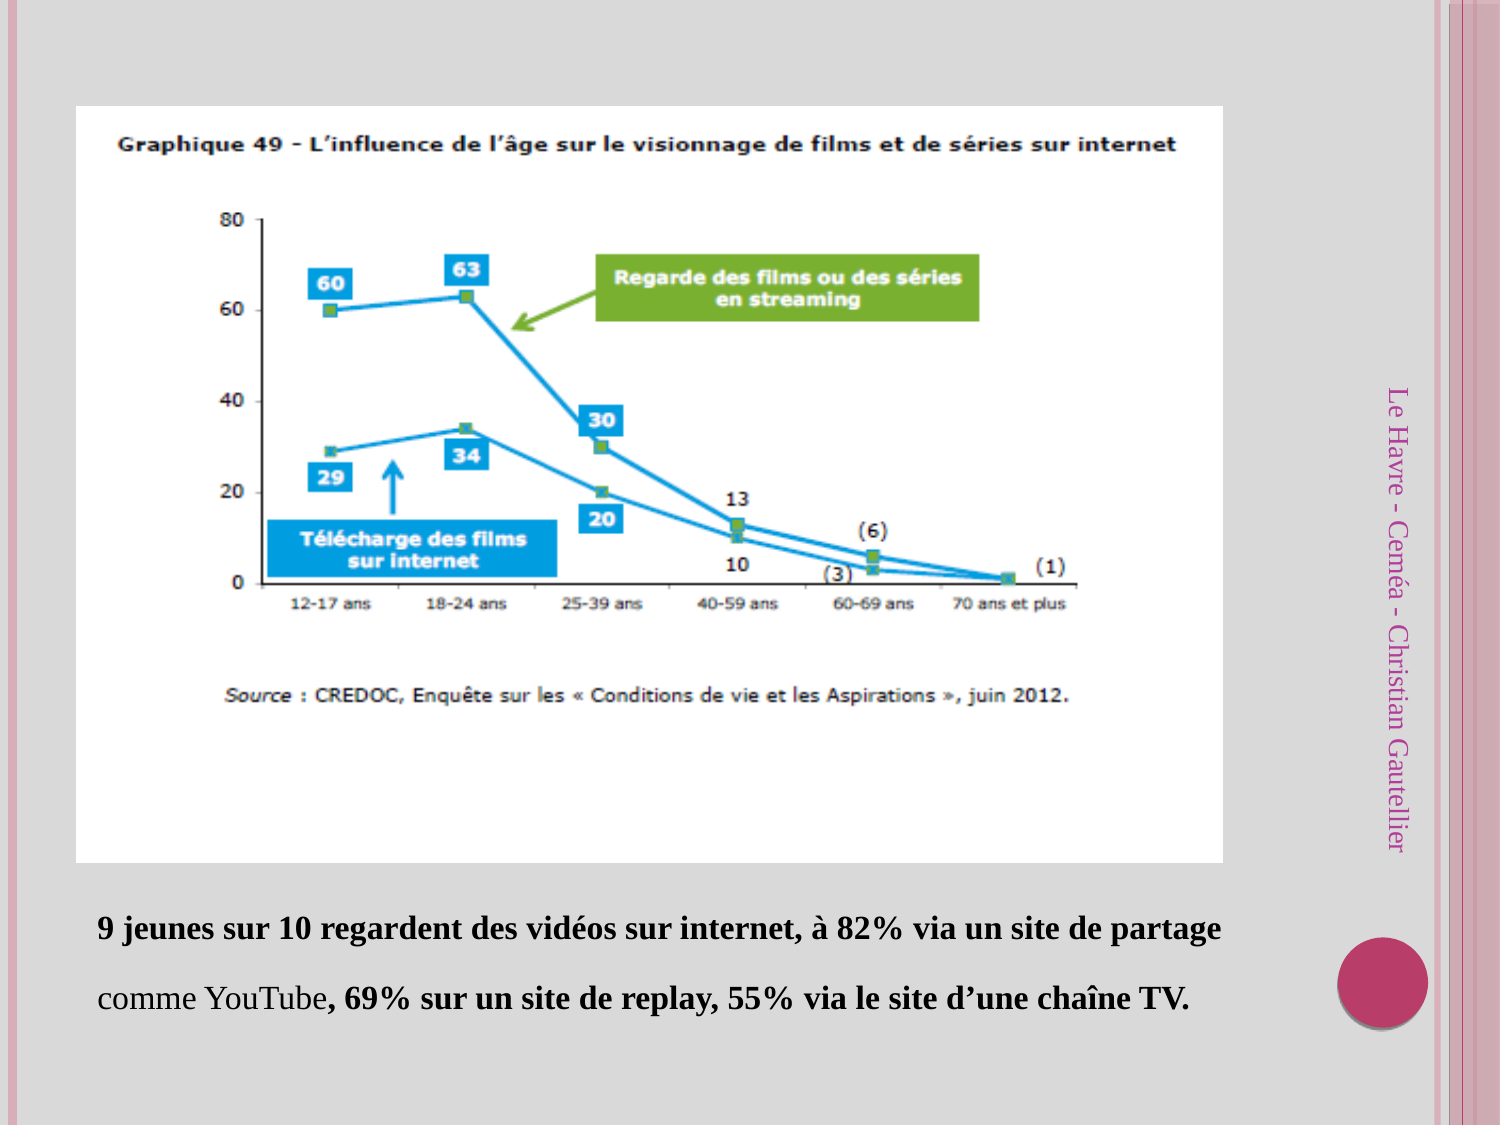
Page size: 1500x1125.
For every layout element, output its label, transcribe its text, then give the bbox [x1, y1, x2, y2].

footer Le Havre - Ceméa - Christian Gautellier [1379, 380, 1440, 906]
text_box 9 jeunes sur 10 regardent des vidéos sur internet, à 82% via un site de partage comme YouTube, 69% sur un site de replay, 55% via le site d’une chaîne TV. [82, 873, 1241, 1029]
picture [76, 106, 1223, 863]
